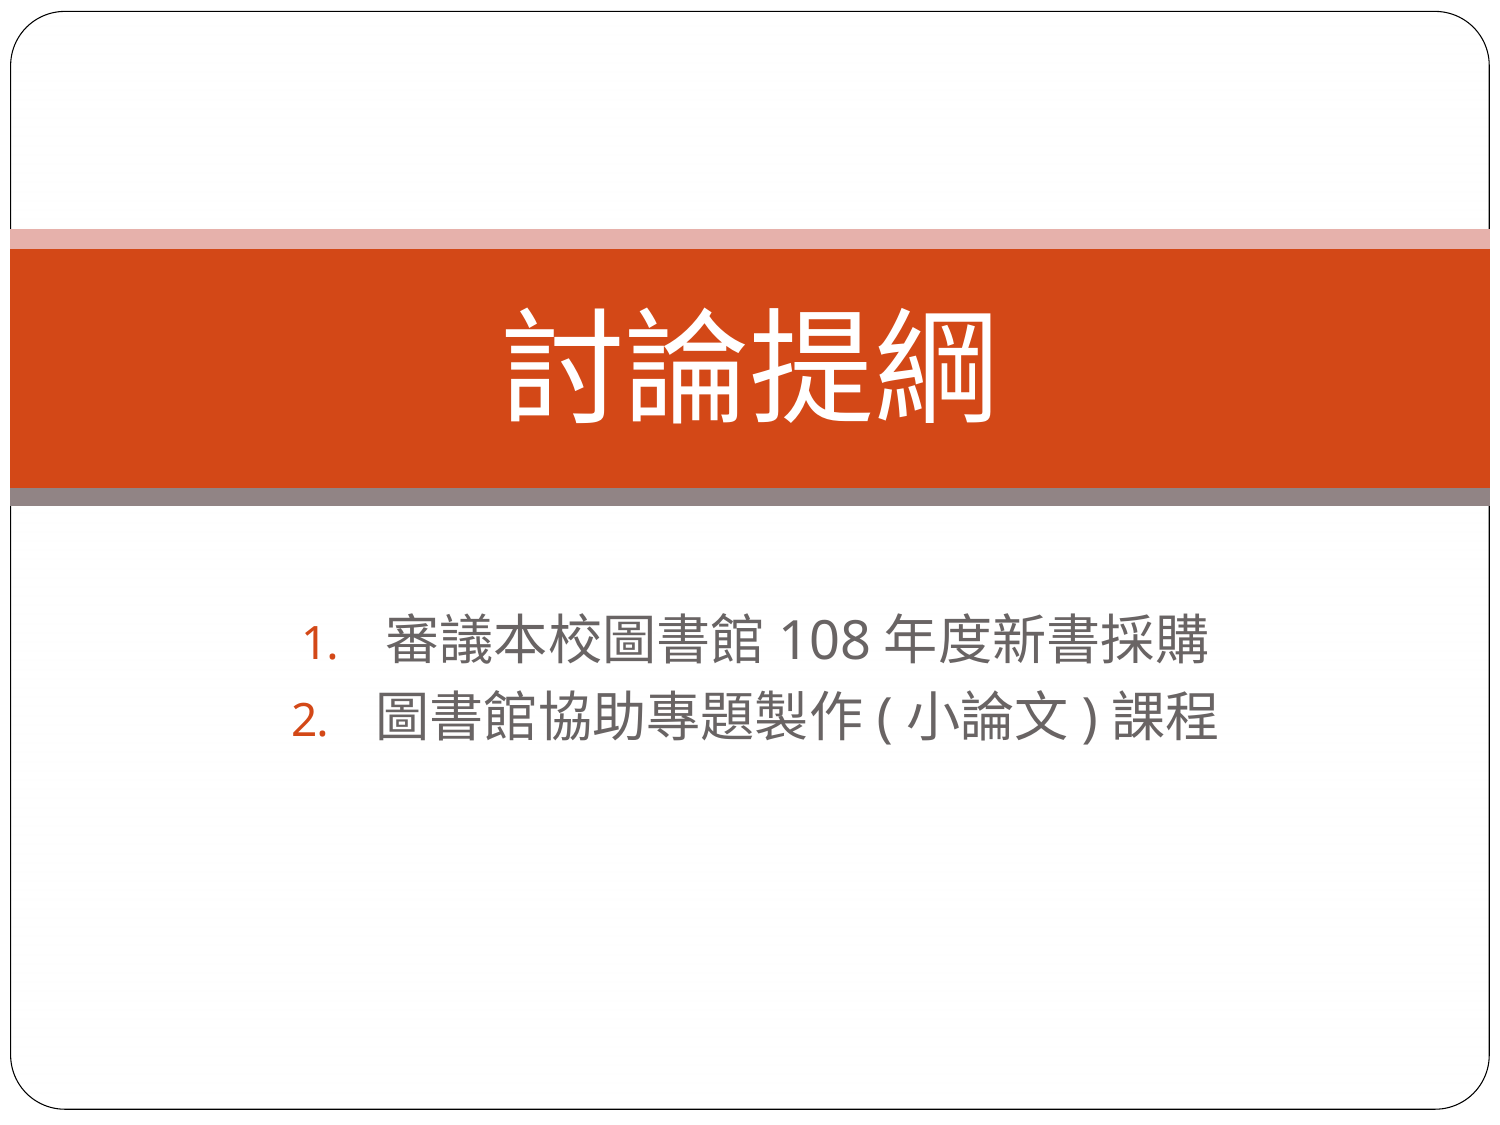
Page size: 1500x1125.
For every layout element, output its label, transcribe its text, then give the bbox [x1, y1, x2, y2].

title 討論提綱 [75, 247, 1426, 489]
subtitle 審議本校圖書館108年度新書採購 圖書館協助專題製作(小論文)課程 [230, 597, 1281, 937]
